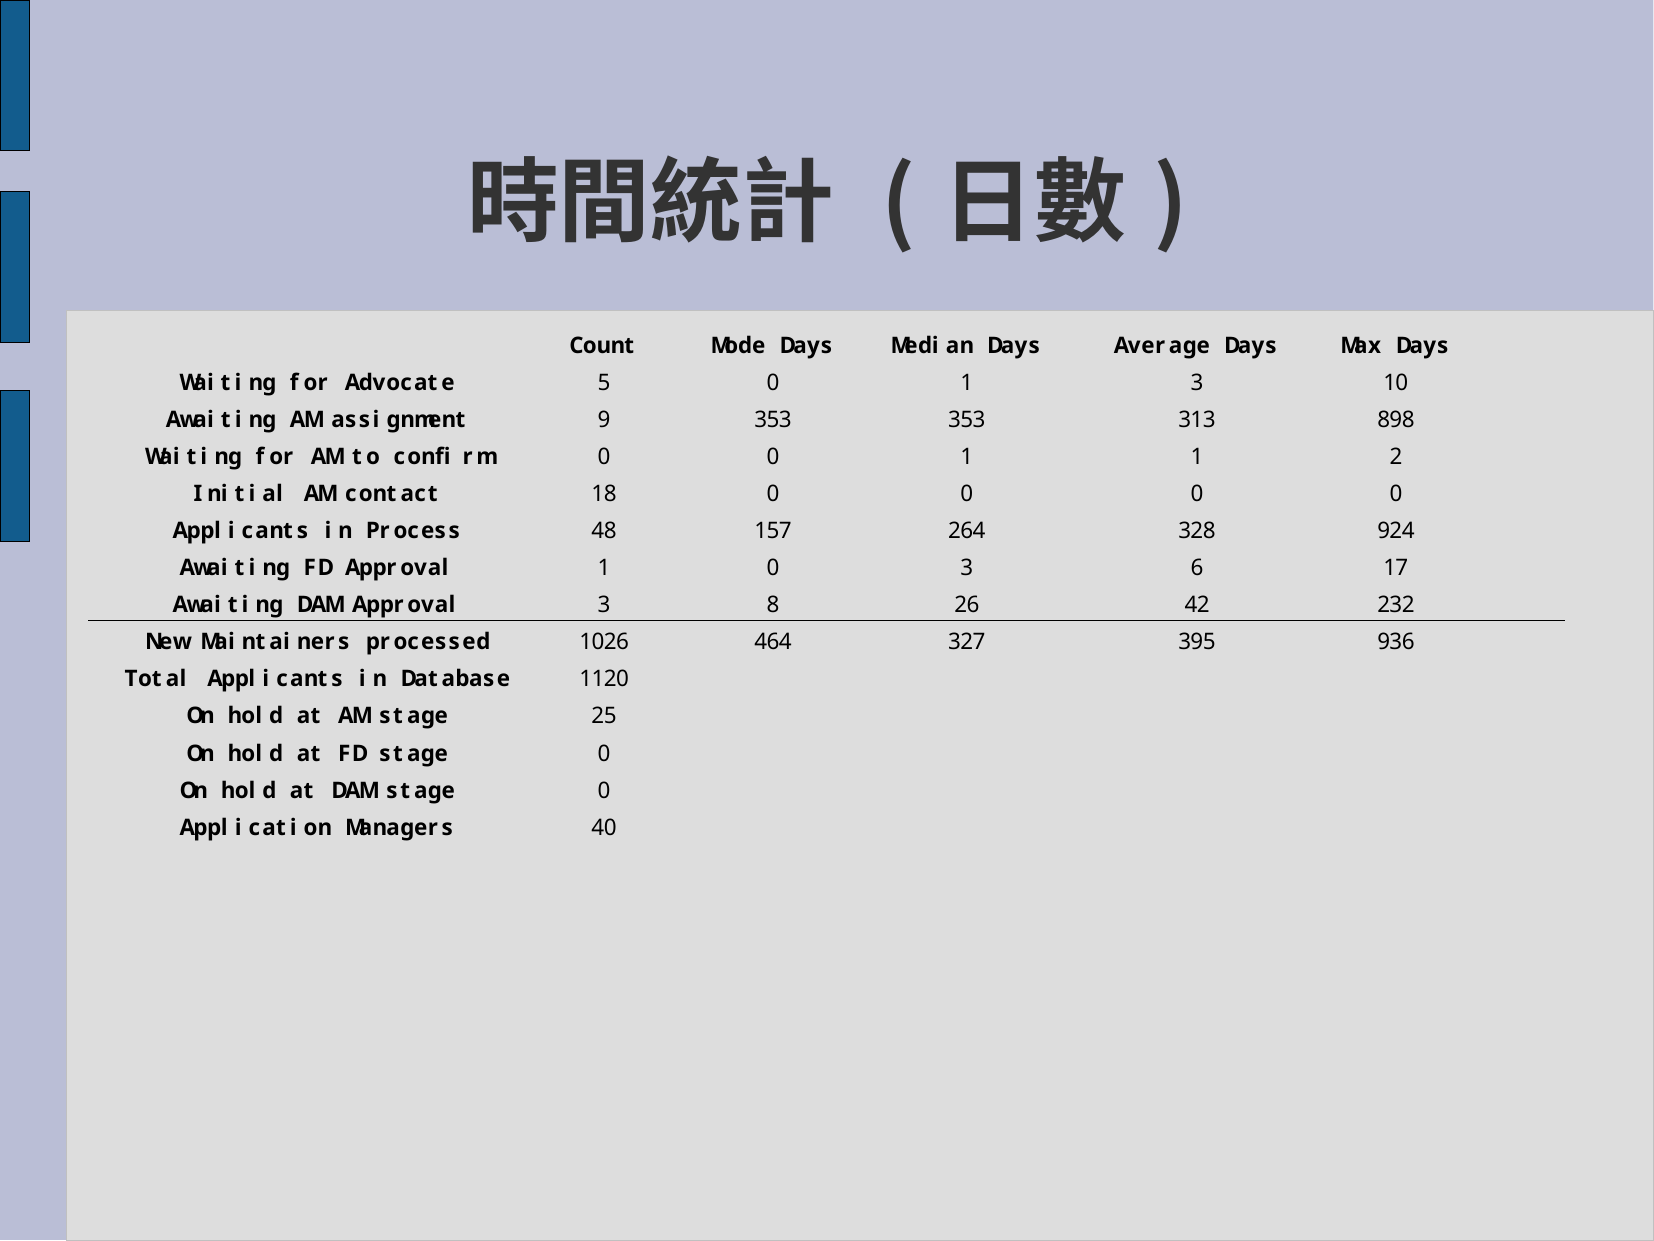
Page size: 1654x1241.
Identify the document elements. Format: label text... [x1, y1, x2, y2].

chart [121, 621, 1482, 1166]
chart [121, 322, 1482, 620]
title 時間統計 (日數) [121, 91, 1534, 299]
